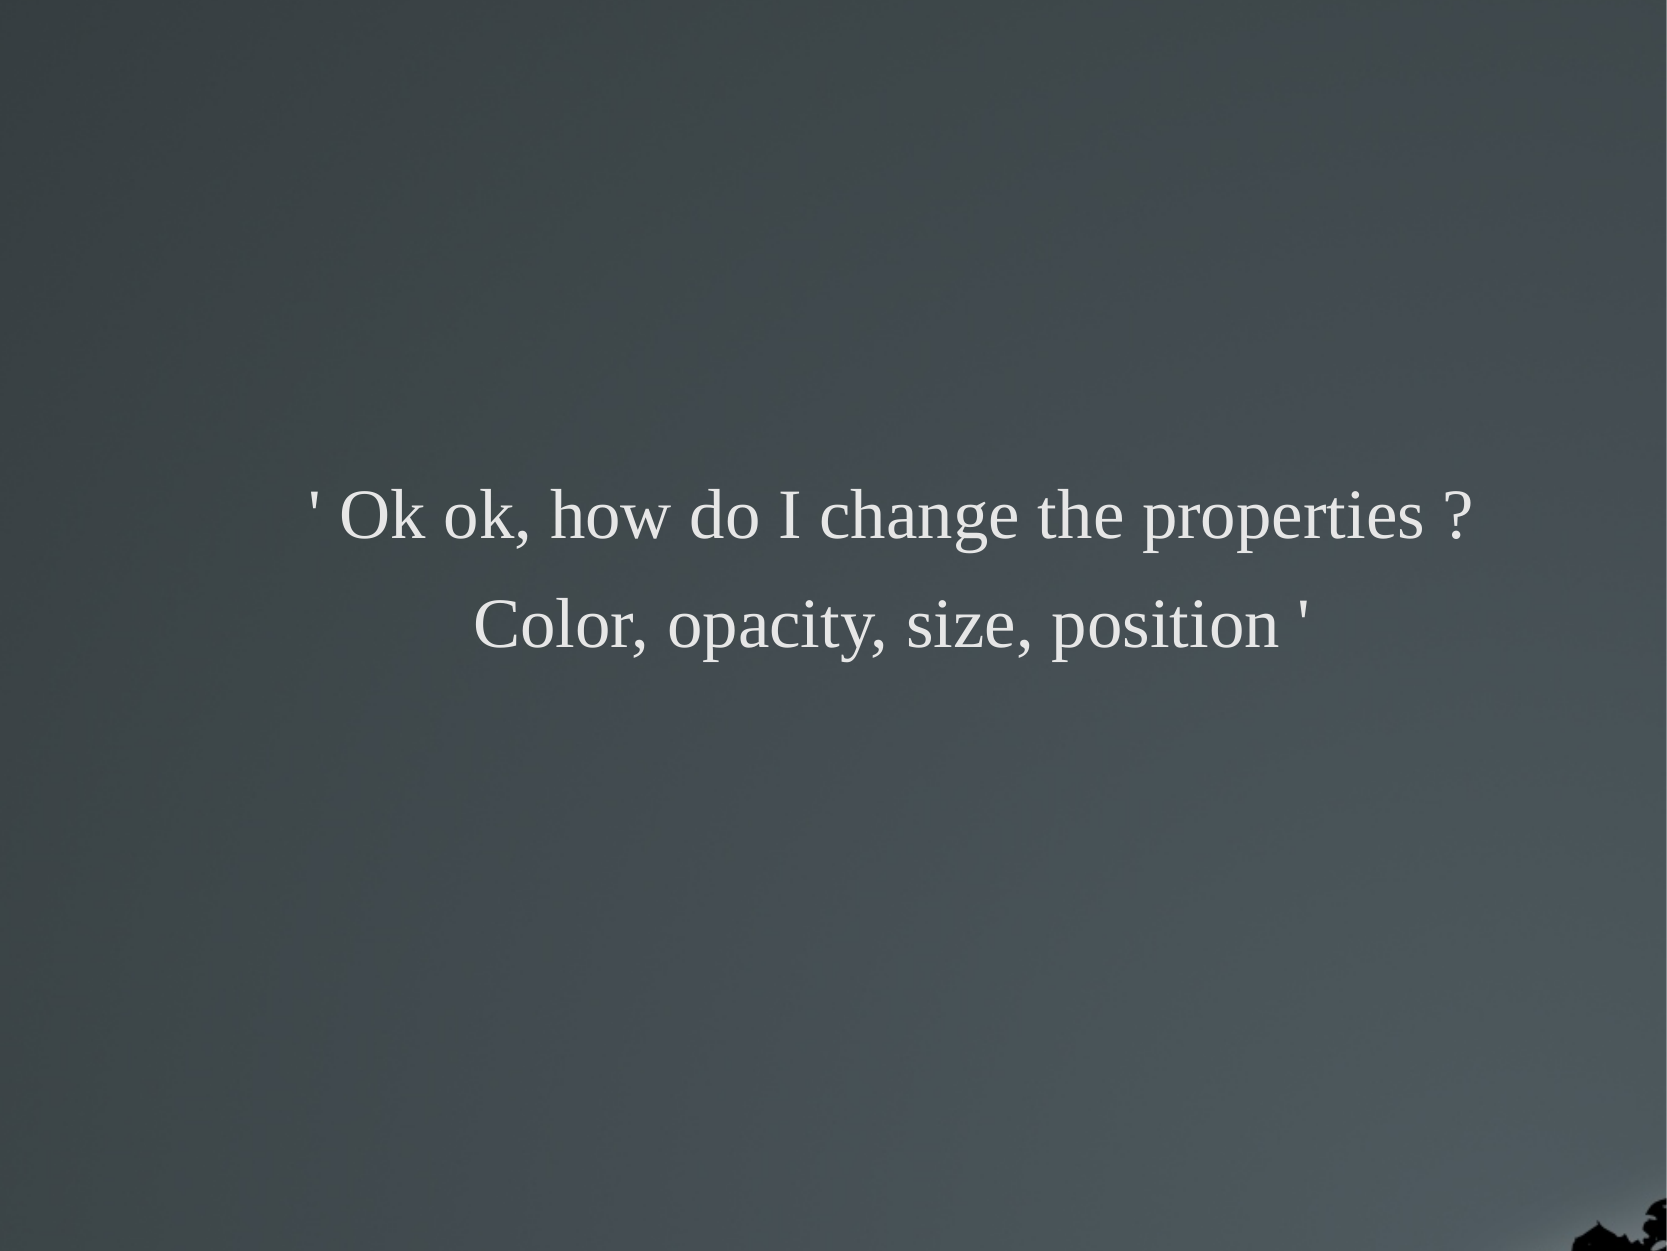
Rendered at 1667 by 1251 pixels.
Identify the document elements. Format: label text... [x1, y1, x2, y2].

list ' Ok ok, how do I change the properties ? Color, opacity, size, position ' [142, 471, 1607, 745]
picture [0, 0, 1667, 1251]
